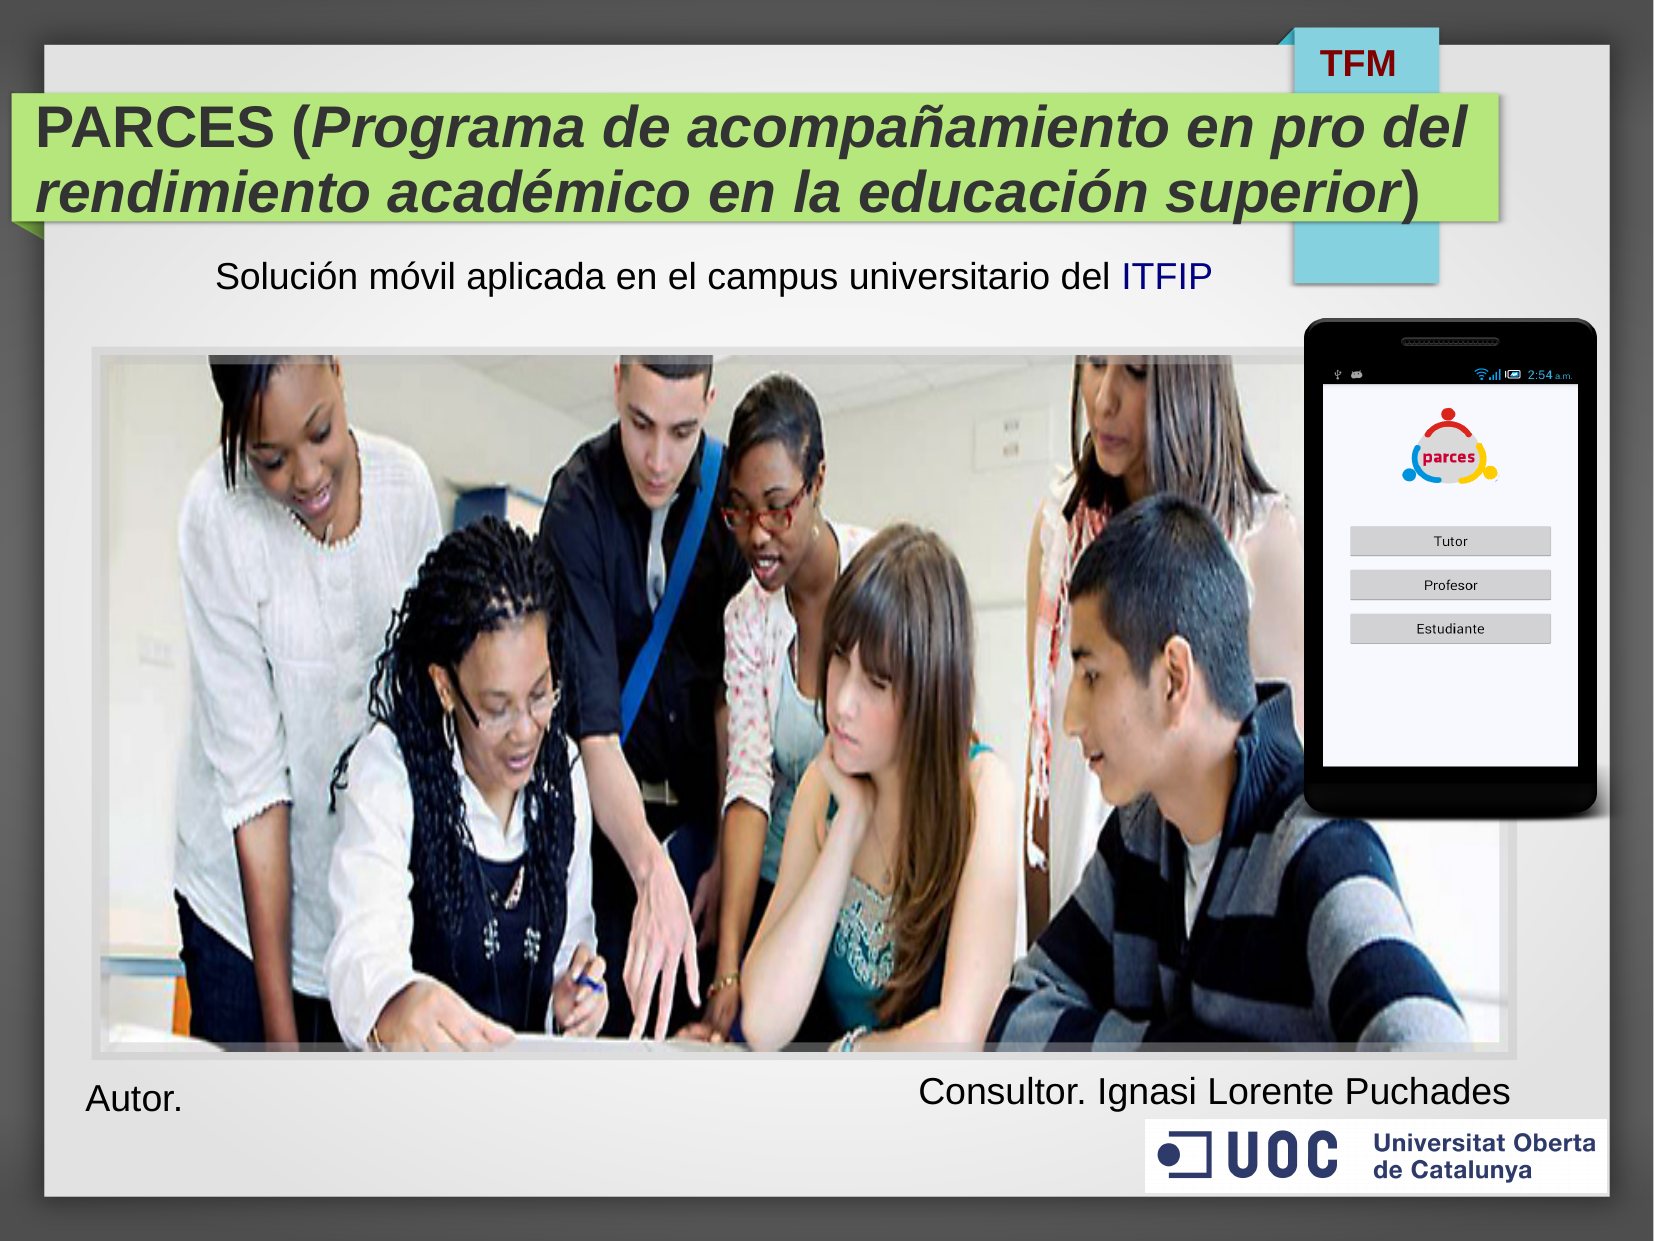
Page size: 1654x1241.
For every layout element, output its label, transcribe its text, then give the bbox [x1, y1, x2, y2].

text_box [100, 356, 1508, 1051]
title PARCES (Programa de acompañamiento en pro del rendimiento académico en la educación superior) [35, 92, 1501, 227]
text_box Autor. [70, 1069, 649, 1140]
text_box Consultor. Ignasi Lorente Puchades [903, 1062, 1585, 1120]
text_box TFM [1305, 35, 1413, 94]
picture [0, 0, 1654, 1241]
text_box Solución móvil aplicada en el campus universitario del ITFIP [200, 248, 1229, 347]
